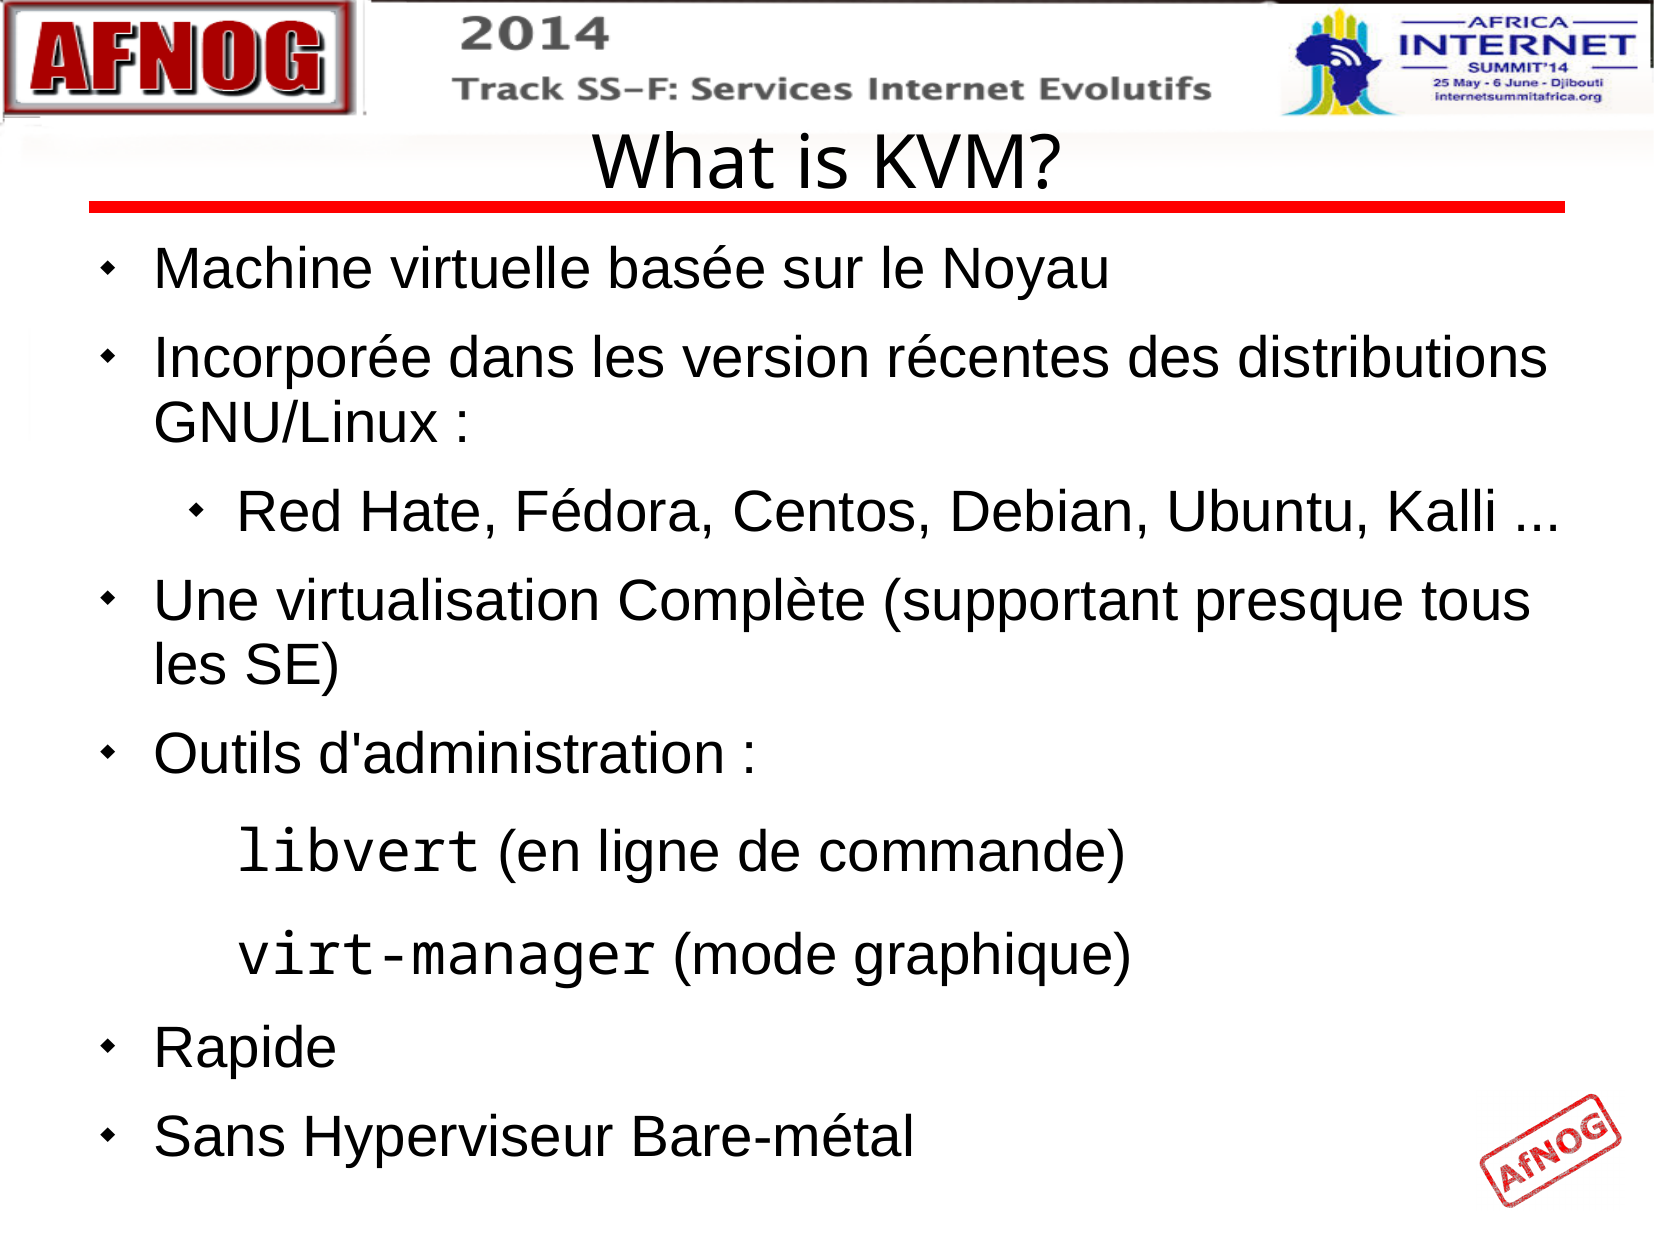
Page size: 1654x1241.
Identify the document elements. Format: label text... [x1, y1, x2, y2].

picture [0, 0, 1654, 1241]
title What is KVM? [82, 70, 1571, 236]
list Machine virtuelle basée sur le Noyau Incorporée dans les version récentes des distributions GNU/Linux : Red Hate, Fédora, Centos, Debian, Ubuntu, Kalli ... Une virtualisation Complète (supportant presque tous les SE) Outils d'administration : libvert (en ligne de commande) virt-manager (mode graphique) Rapide Sans Hyperviseur Bare-métal [82, 236, 1571, 1153]
